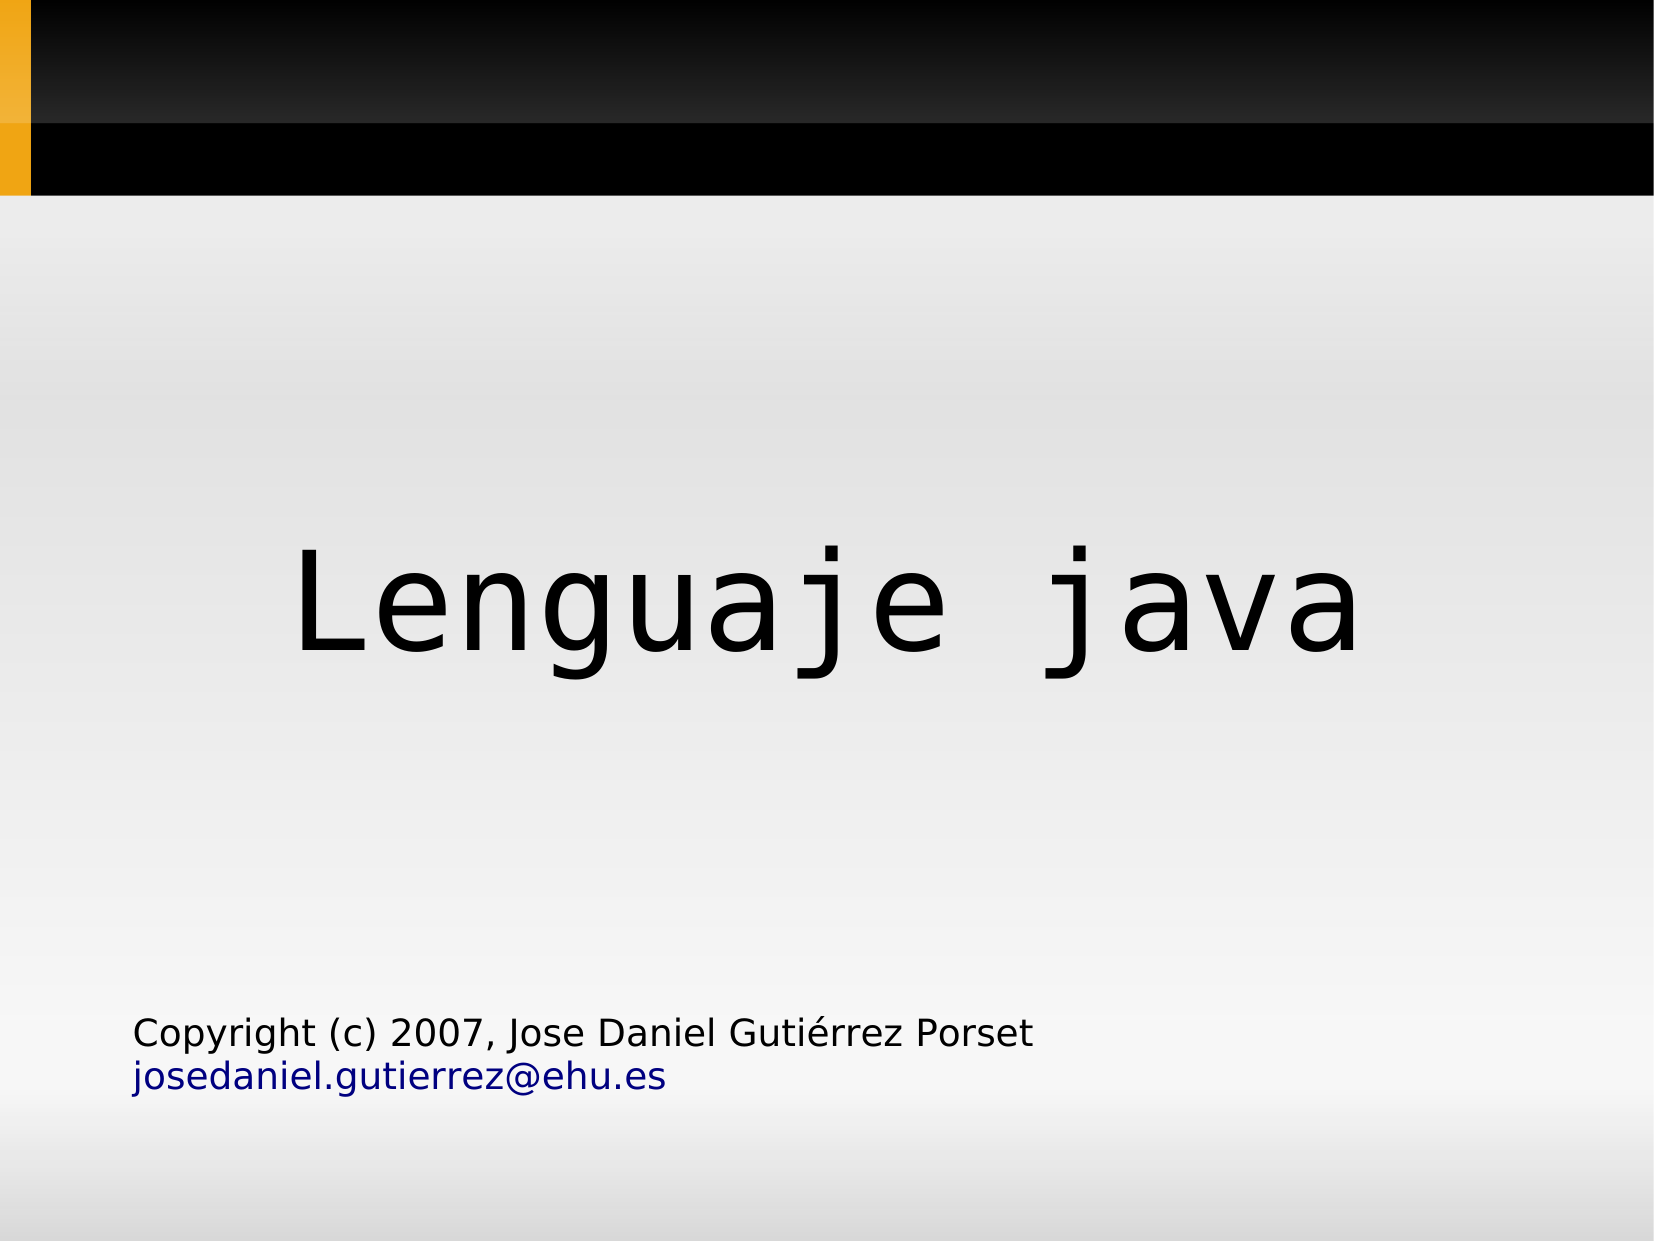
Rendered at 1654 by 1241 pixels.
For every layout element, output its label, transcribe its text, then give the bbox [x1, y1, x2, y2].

picture [0, 0, 1654, 1241]
text_box Copyright (c) 2007, Jose Daniel Gutiérrez Porset josedaniel.gutierrez@ehu.es [117, 1003, 1108, 1106]
text_box Lenguaje java [82, 290, 1571, 916]
